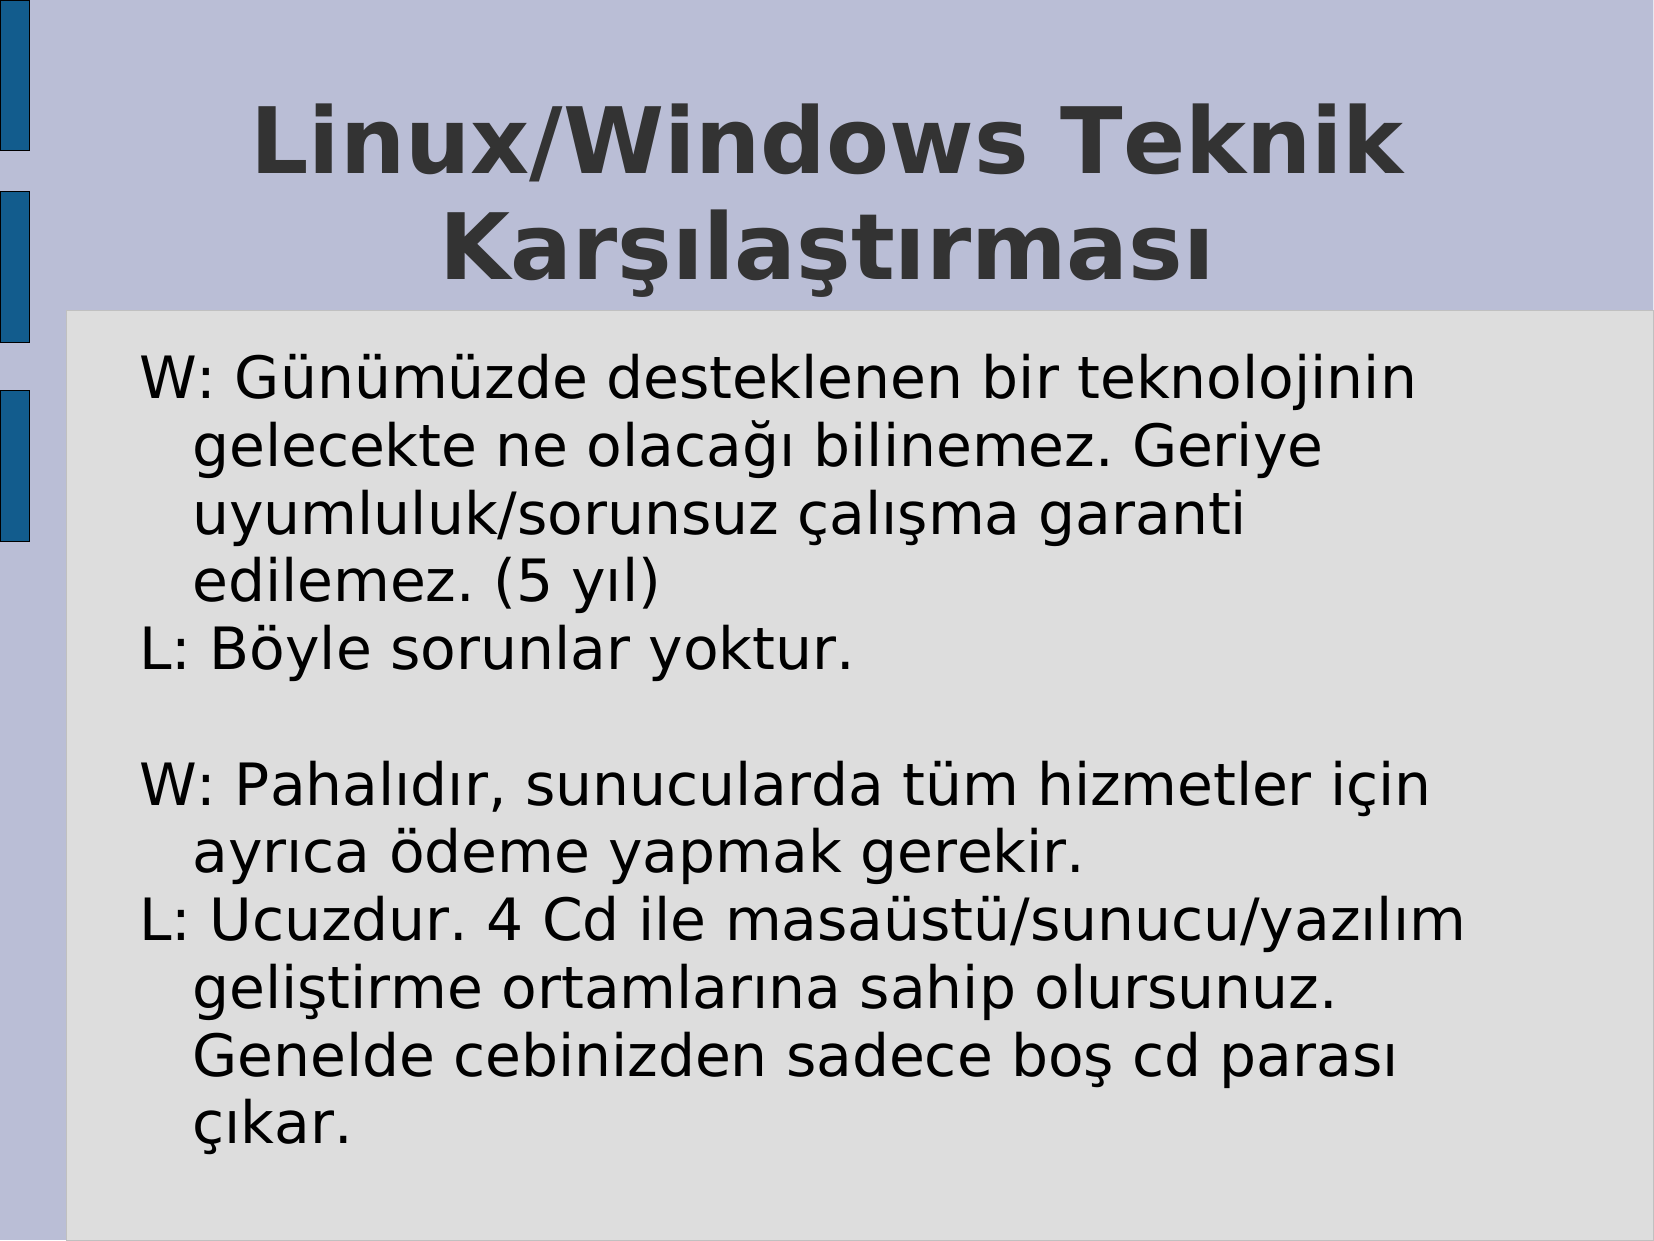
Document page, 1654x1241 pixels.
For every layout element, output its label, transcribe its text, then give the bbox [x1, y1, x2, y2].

list W: Günümüzde desteklenen bir teknolojinin gelecekte ne olacağı bilinemez. Geriye uyumluluk/sorunsuz çalışma garanti edilemez. (5 yıl) L: Böyle sorunlar yoktur. W: Pahalıdır, sunucularda tüm hizmetler için ayrıca ödeme yapmak gerekir. L: Ucuzdur. 4 Cd ile masaüstü/sunucu/yazılım geliştirme ortamlarına sahip olursunuz. Genelde cebinizden sadece boş cd parası çıkar. [121, 344, 1534, 1158]
title Linux/Windows Teknik Karşılaştırması [121, 87, 1534, 302]
